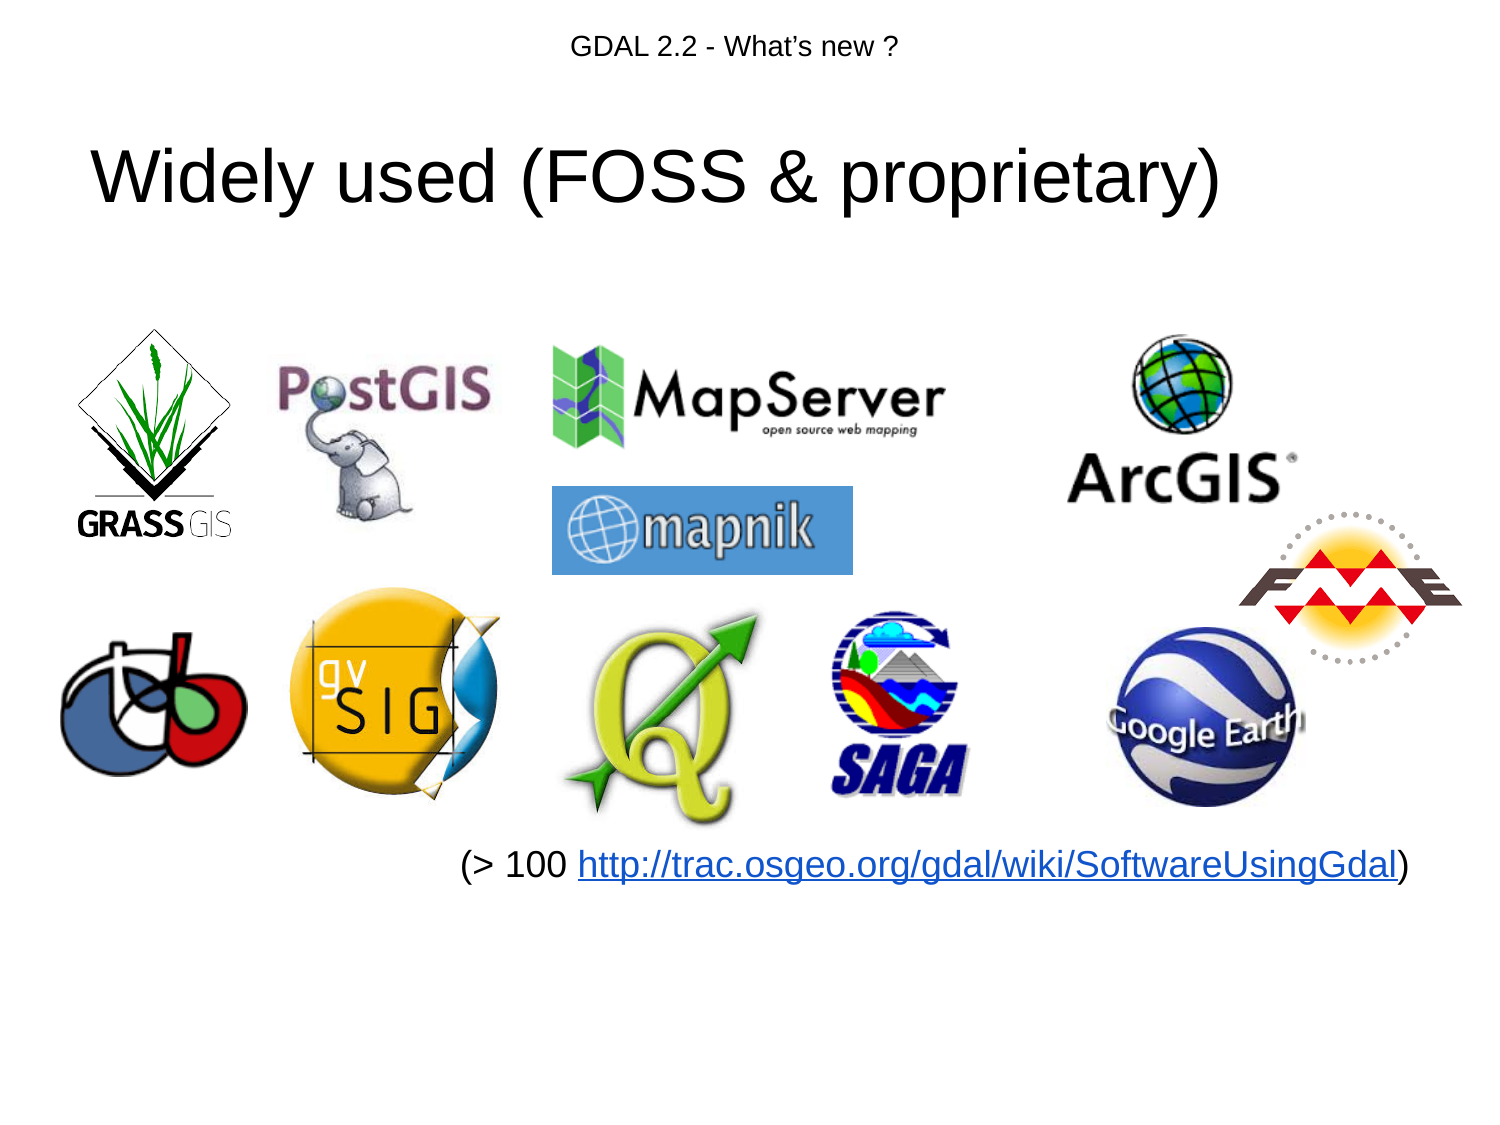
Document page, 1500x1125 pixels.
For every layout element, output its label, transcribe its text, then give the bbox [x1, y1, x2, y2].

picture [1106, 506, 1500, 807]
picture [282, 579, 510, 807]
picture [554, 603, 768, 831]
picture [812, 585, 986, 802]
picture [60, 312, 248, 553]
picture [60, 632, 248, 777]
picture [1067, 334, 1299, 504]
picture [552, 486, 853, 575]
list (> 100 http://trac.osgeo.org/gdal/wiki/SoftwareUsingGdal) [75, 262, 1425, 1078]
picture [267, 354, 502, 535]
title Widely used (FOSS & proprietary) [75, 45, 1425, 233]
picture [552, 344, 946, 450]
